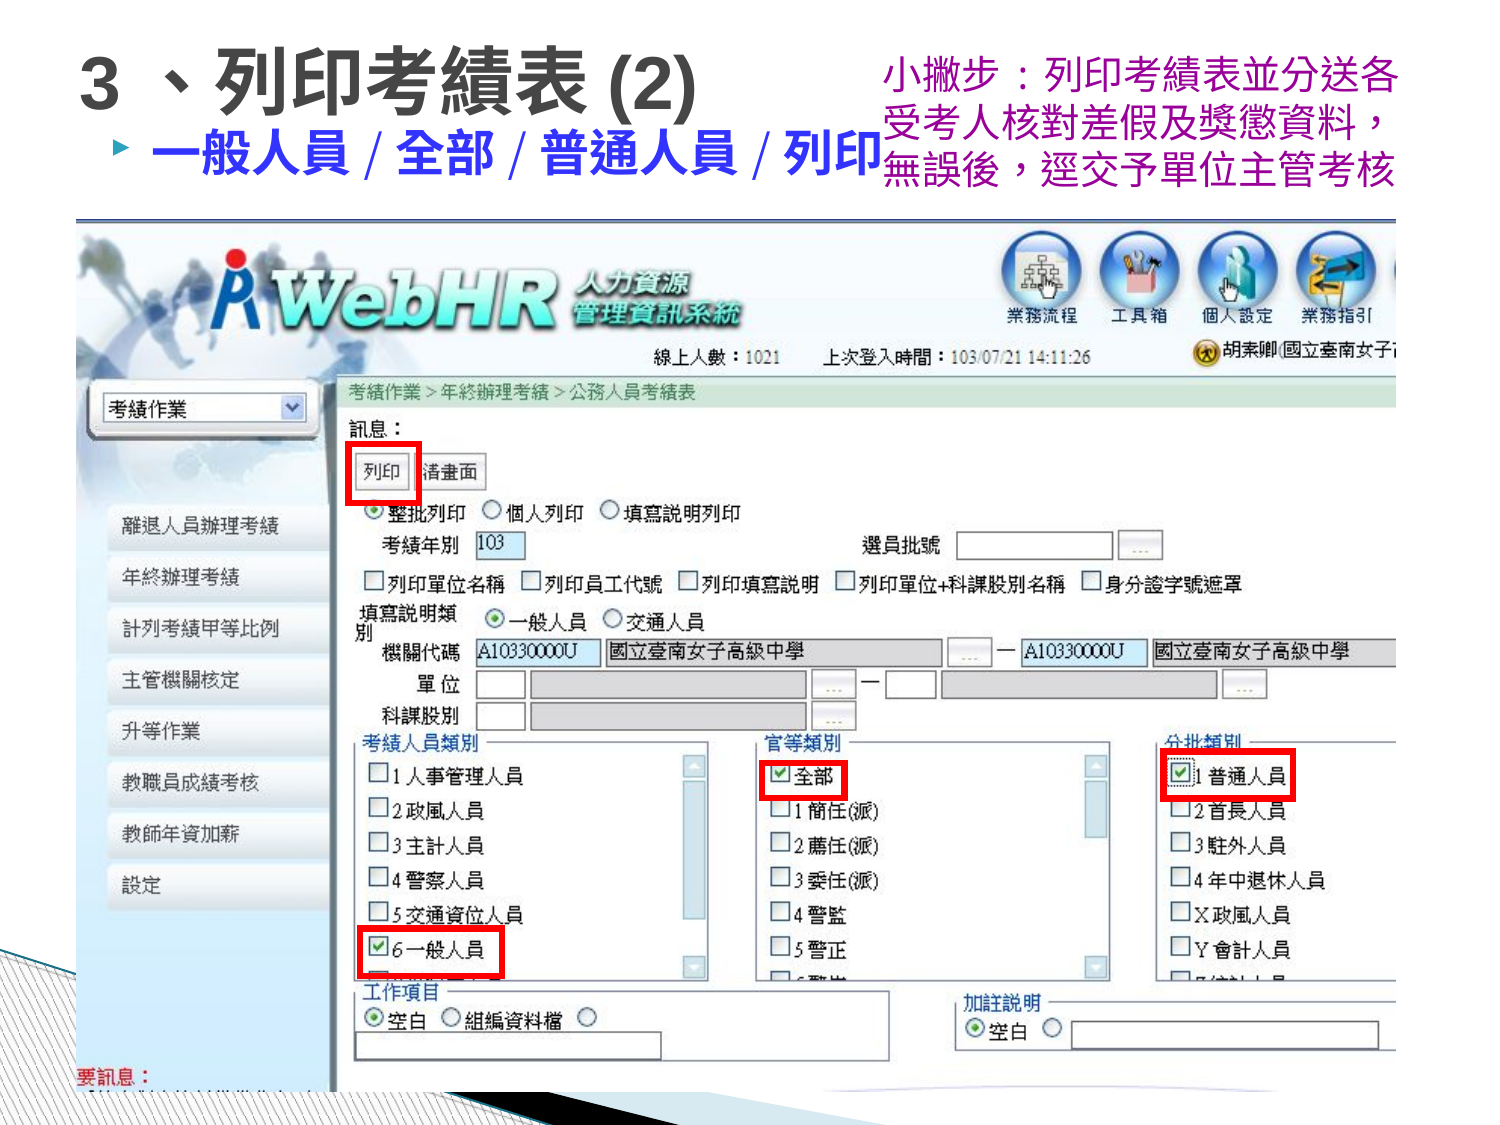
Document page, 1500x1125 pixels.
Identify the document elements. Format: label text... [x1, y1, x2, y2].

picture [0, 219, 1396, 1125]
text_box 3、列印考績表(2) [64, 21, 1081, 138]
text_box 小撇步:列印考績表並分送各受考人核對差假及獎懲資料，無誤後，逕交予單位主管考核 [868, 42, 1430, 200]
list 一般人員/全部/普通人員/列印 [76, 138, 1427, 856]
